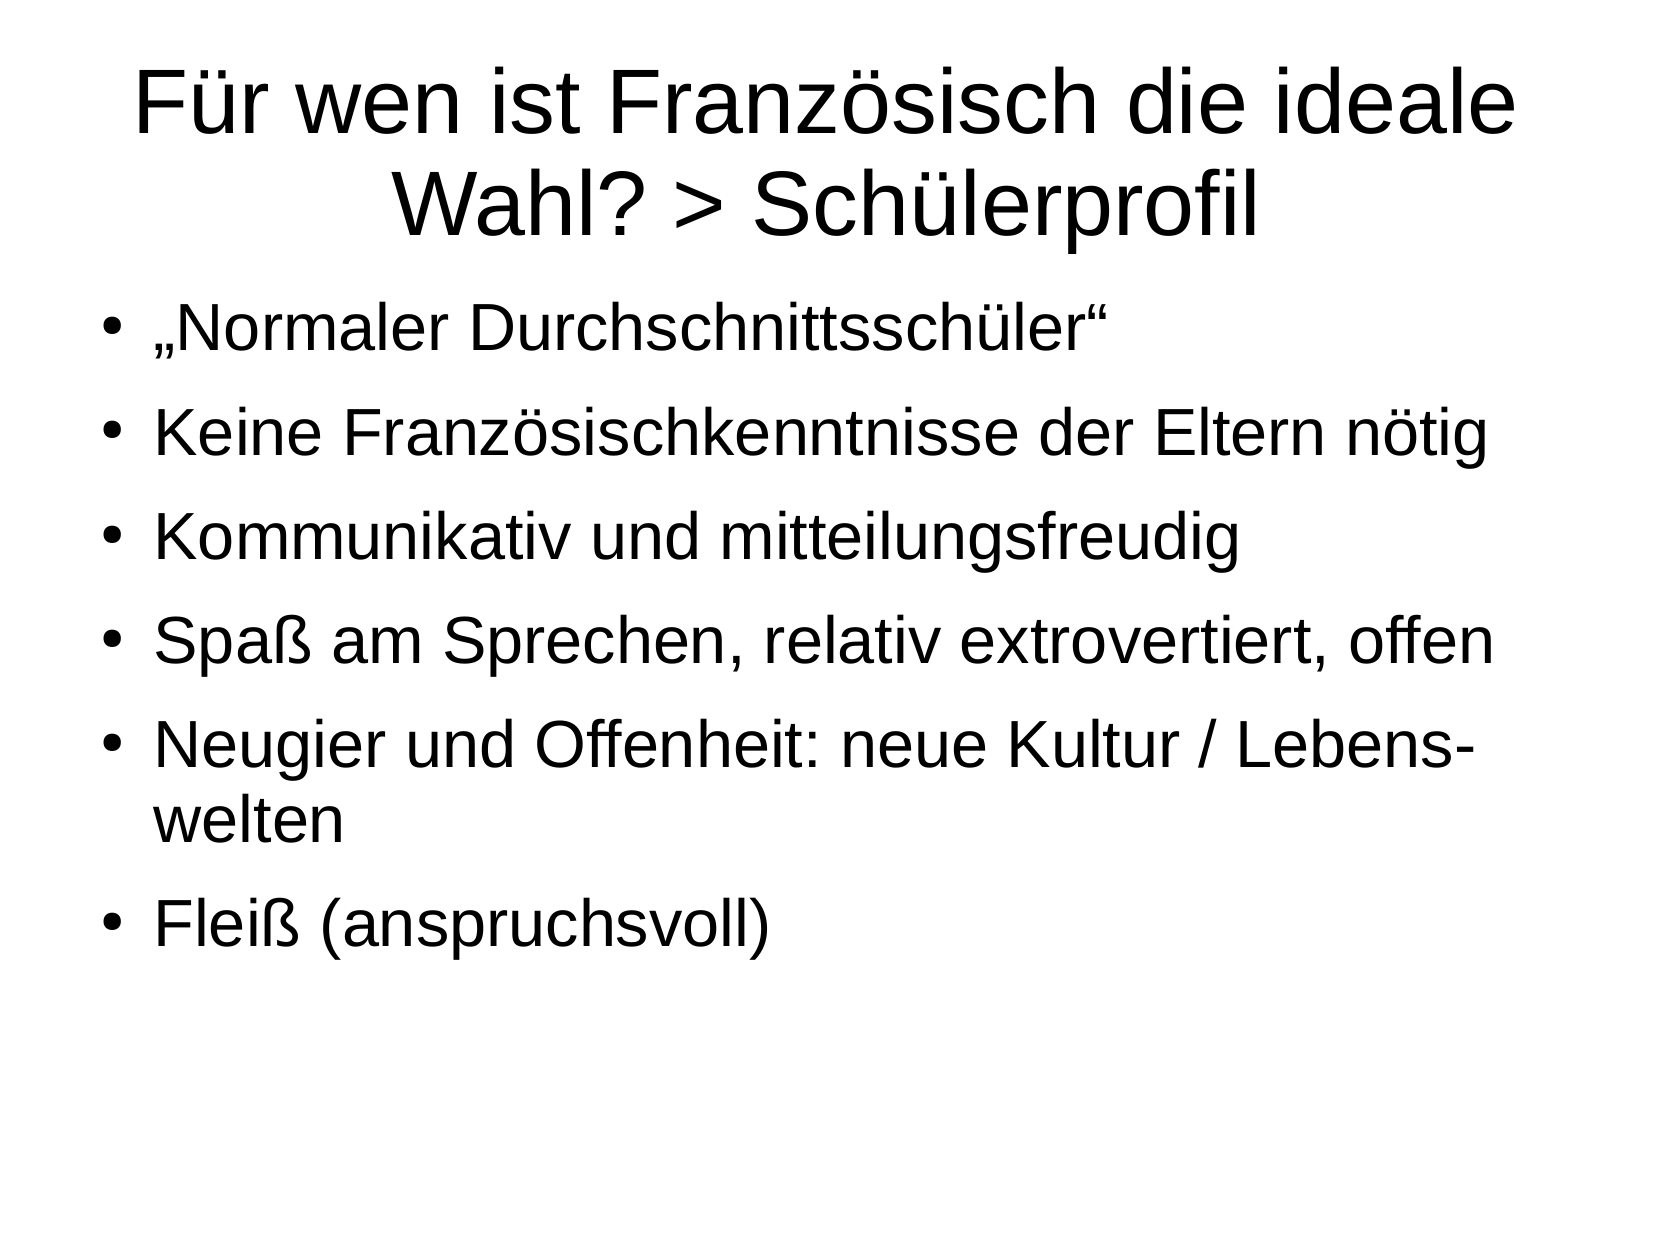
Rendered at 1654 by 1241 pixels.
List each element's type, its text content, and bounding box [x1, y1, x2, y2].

title Für wen ist Französisch die ideale Wahl? > Schülerprofil [82, 49, 1571, 257]
list „Normaler Durchschnittsschüler“ Keine Französischkenntnisse der Eltern nötig Kommunikativ und mitteilungsfreudig Spaß am Sprechen, relativ extrovertiert, offen Neugier und Offenheit: neue Kultur / Lebens-welten Fleiß (anspruchsvoll) [82, 290, 1571, 1109]
